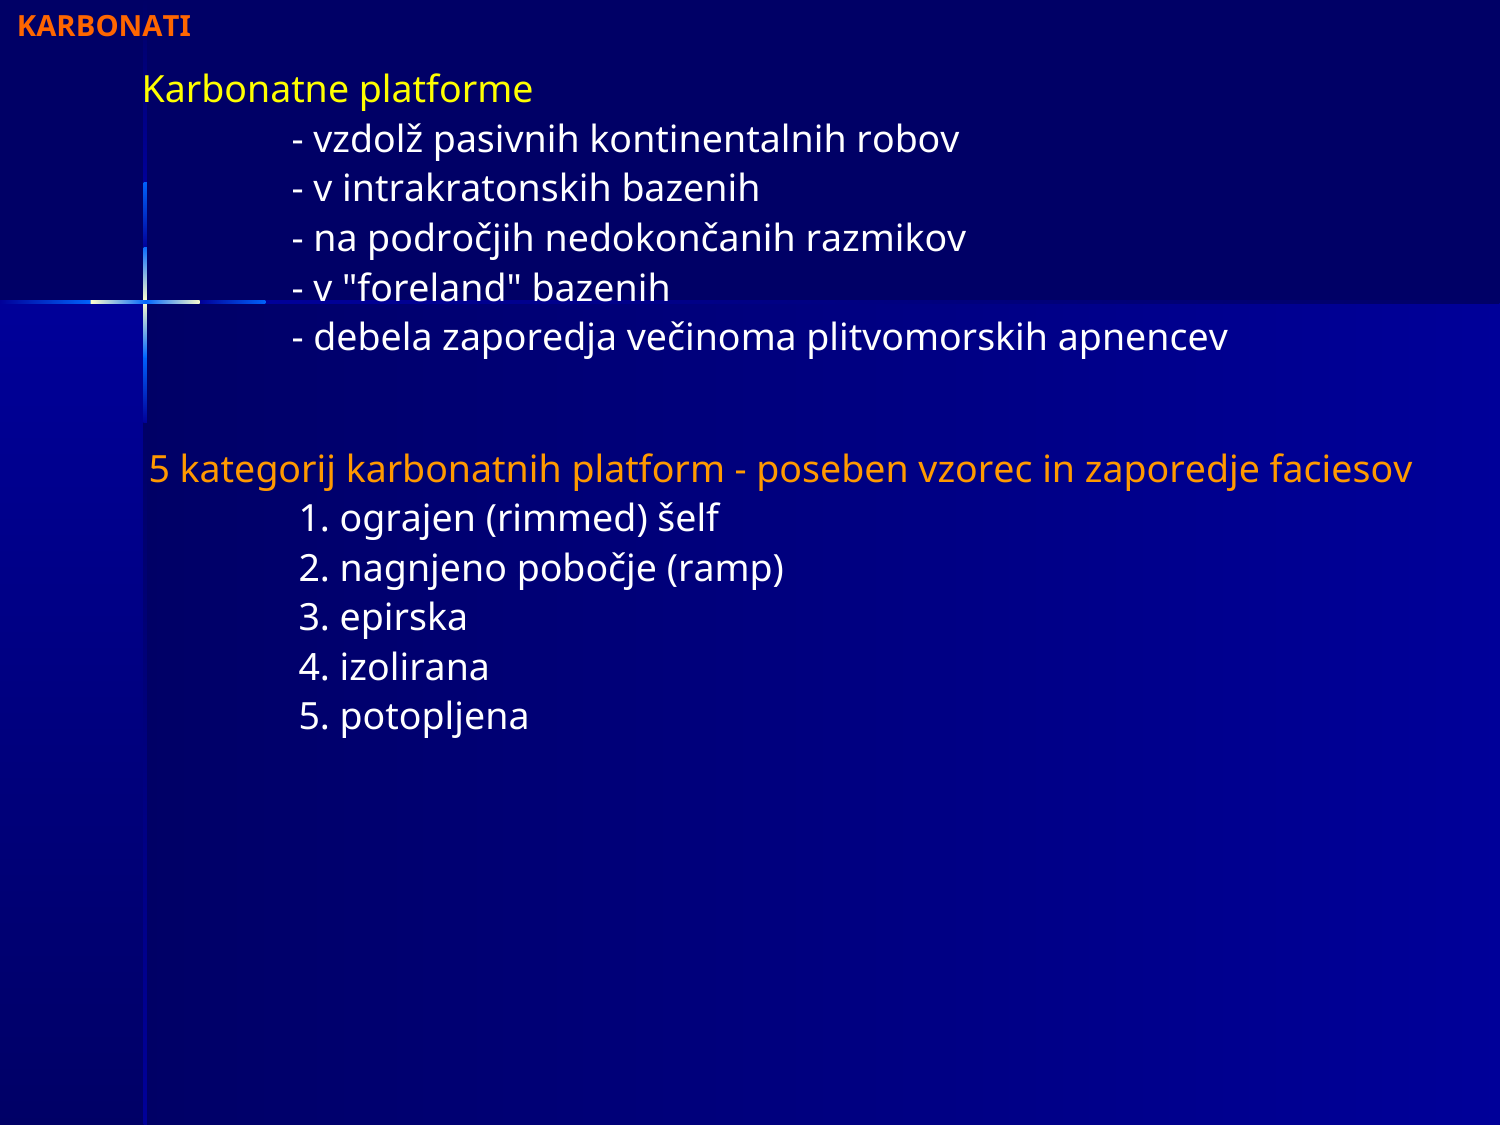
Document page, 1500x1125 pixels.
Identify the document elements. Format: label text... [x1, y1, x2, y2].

text_box KARBONATI [2, 0, 207, 51]
text_box 5 kategorij karbonatnih platform - poseben vzorec in zaporedje faciesov 1. ograjen (rimmed) šelf 2. nagnjeno pobočje (ramp) 3. epirska 4. izolirana 5. potopljena [133, 432, 1429, 745]
text_box Karbonatne platforme - vzdolž pasivnih kontinentalnih robov - v intrakratonskih bazenih - na področjih nedokončanih razmikov - v "foreland" bazenih - debela zaporedja večinoma plitvomorskih apnencev [126, 53, 1244, 366]
